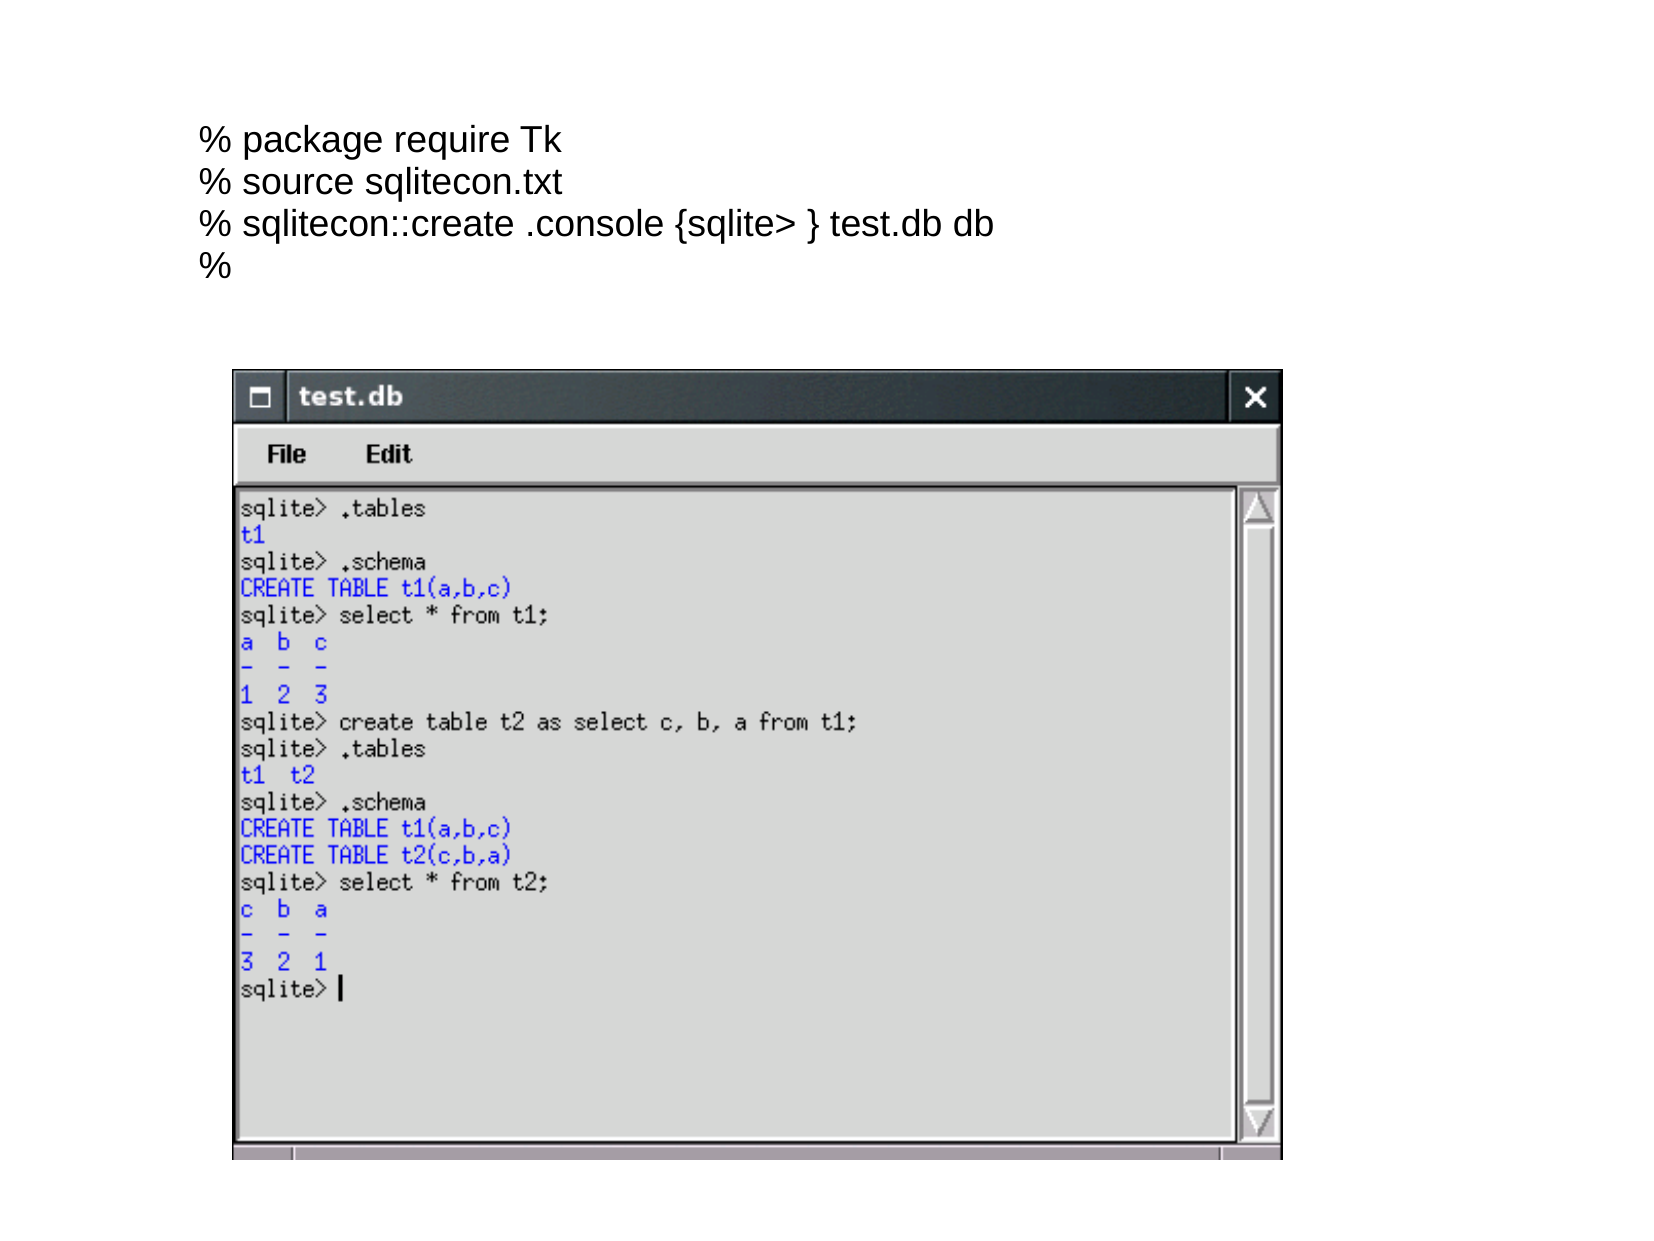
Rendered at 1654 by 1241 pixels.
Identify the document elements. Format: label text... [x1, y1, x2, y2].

text_box % package require Tk % source sqlitecon.txt % sqlitecon::create .console {sqlite> } test.db db % [183, 111, 1011, 300]
picture [232, 369, 1283, 1160]
